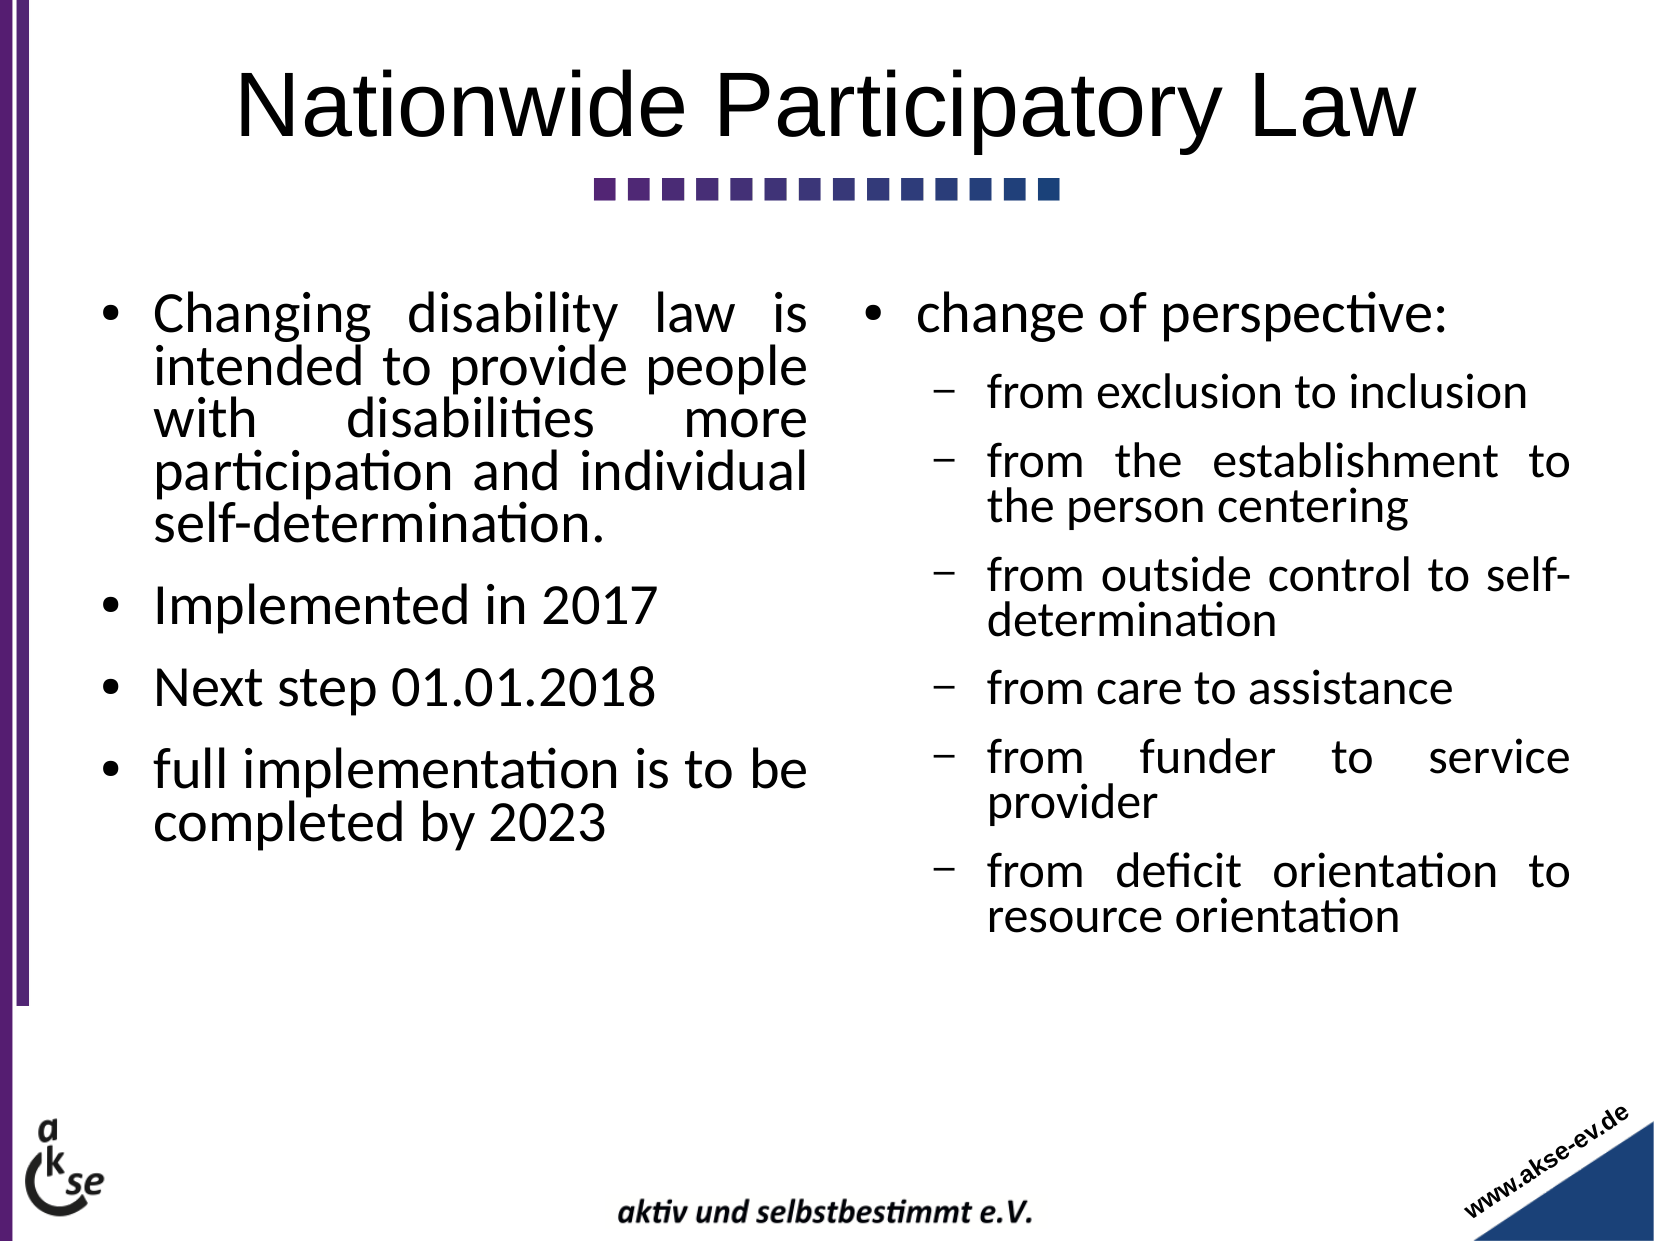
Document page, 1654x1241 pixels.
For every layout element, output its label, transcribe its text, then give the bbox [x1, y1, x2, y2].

picture [0, 0, 154, 1241]
picture [1472, 1119, 1654, 1241]
picture [1605, 1119, 1612, 1127]
title Nationwide Participatory Law [82, 1, 1571, 209]
picture [604, 1193, 1049, 1230]
list change of perspective: from exclusion to inclusion from the establishment to the person centering from outside control to self-determination from care to assistance from funder to service provider from deficit orientation to resource orientation [845, 291, 1572, 1147]
list Changing disability law is intended to provide people with disabilities more participation and individual self-determination. Implemented in 2017 Next step 01.01.2018 full implementation is to be completed by 2023 [82, 291, 809, 1110]
